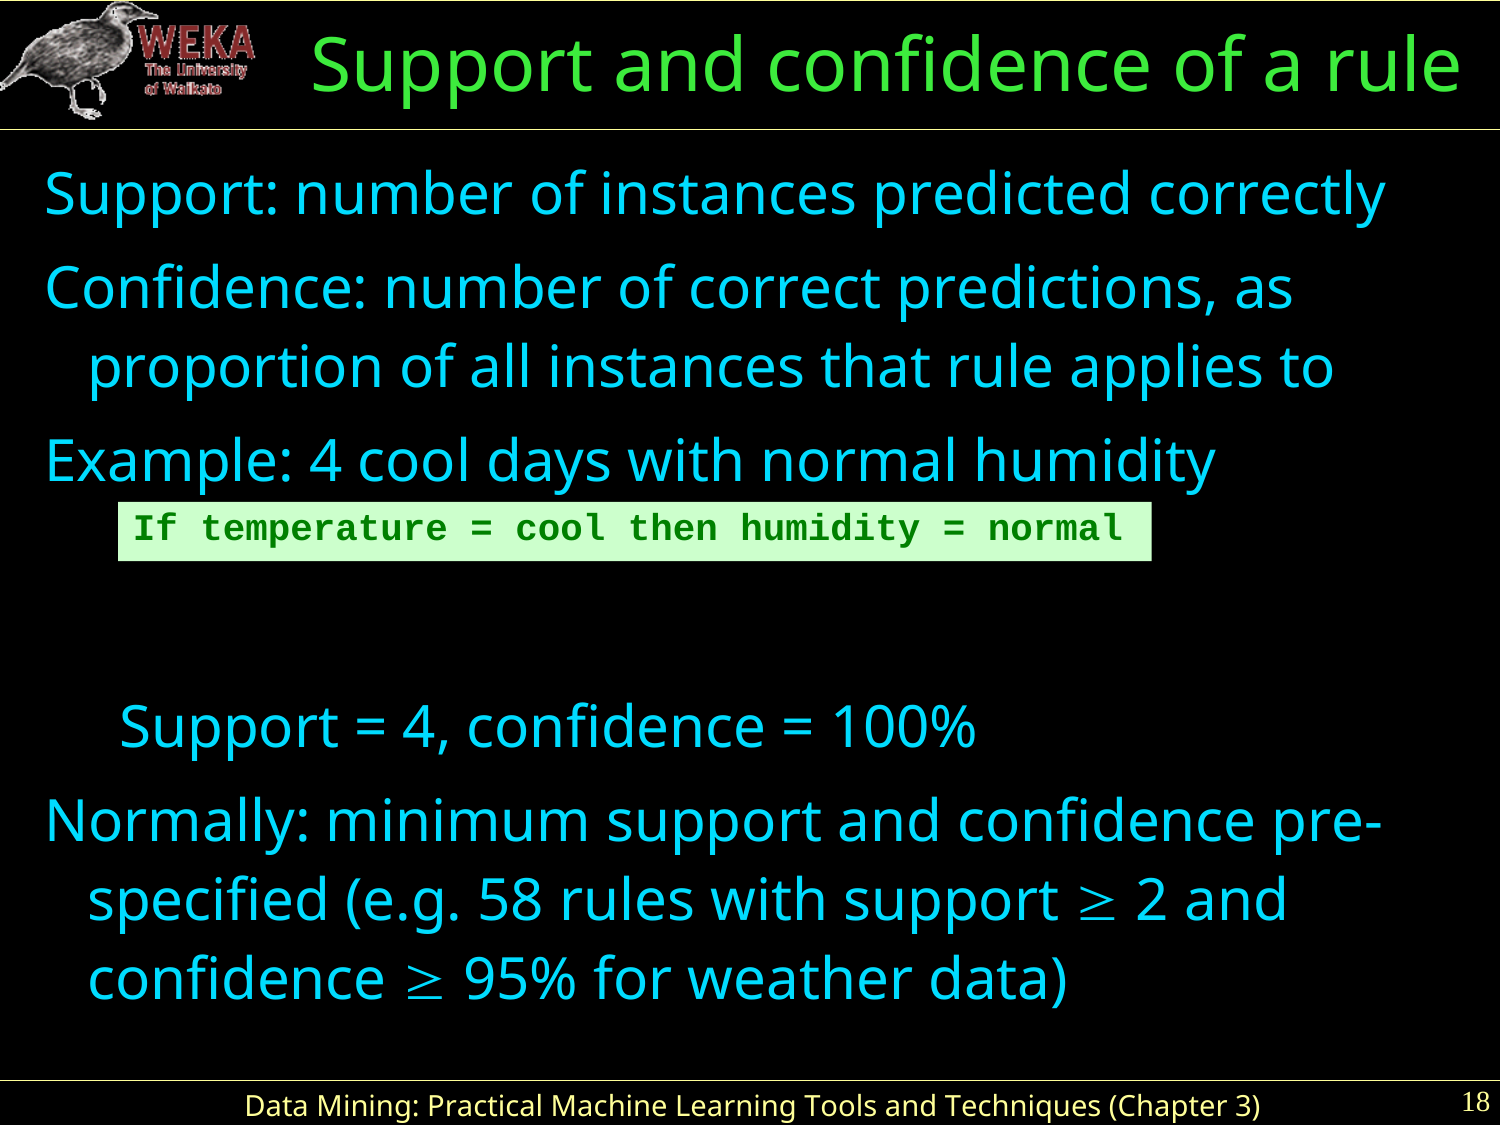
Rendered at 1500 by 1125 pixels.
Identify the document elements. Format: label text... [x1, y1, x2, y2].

title Support and confidence of a rule [295, 0, 1500, 144]
list Support: number of instances predicted correctly Confidence: number of correct predictions, as proportion of all instances that rule applies to Example: 4 cool days with normal humidity Support = 4, confidence = 100% Normally: minimum support and confidence pre-specified (e.g. 58 rules with support  2 and confidence  95% for weather data) [29, 144, 1500, 927]
picture [0, 1, 266, 129]
text_box If temperature = cool then humidity = normal [118, 501, 1152, 562]
